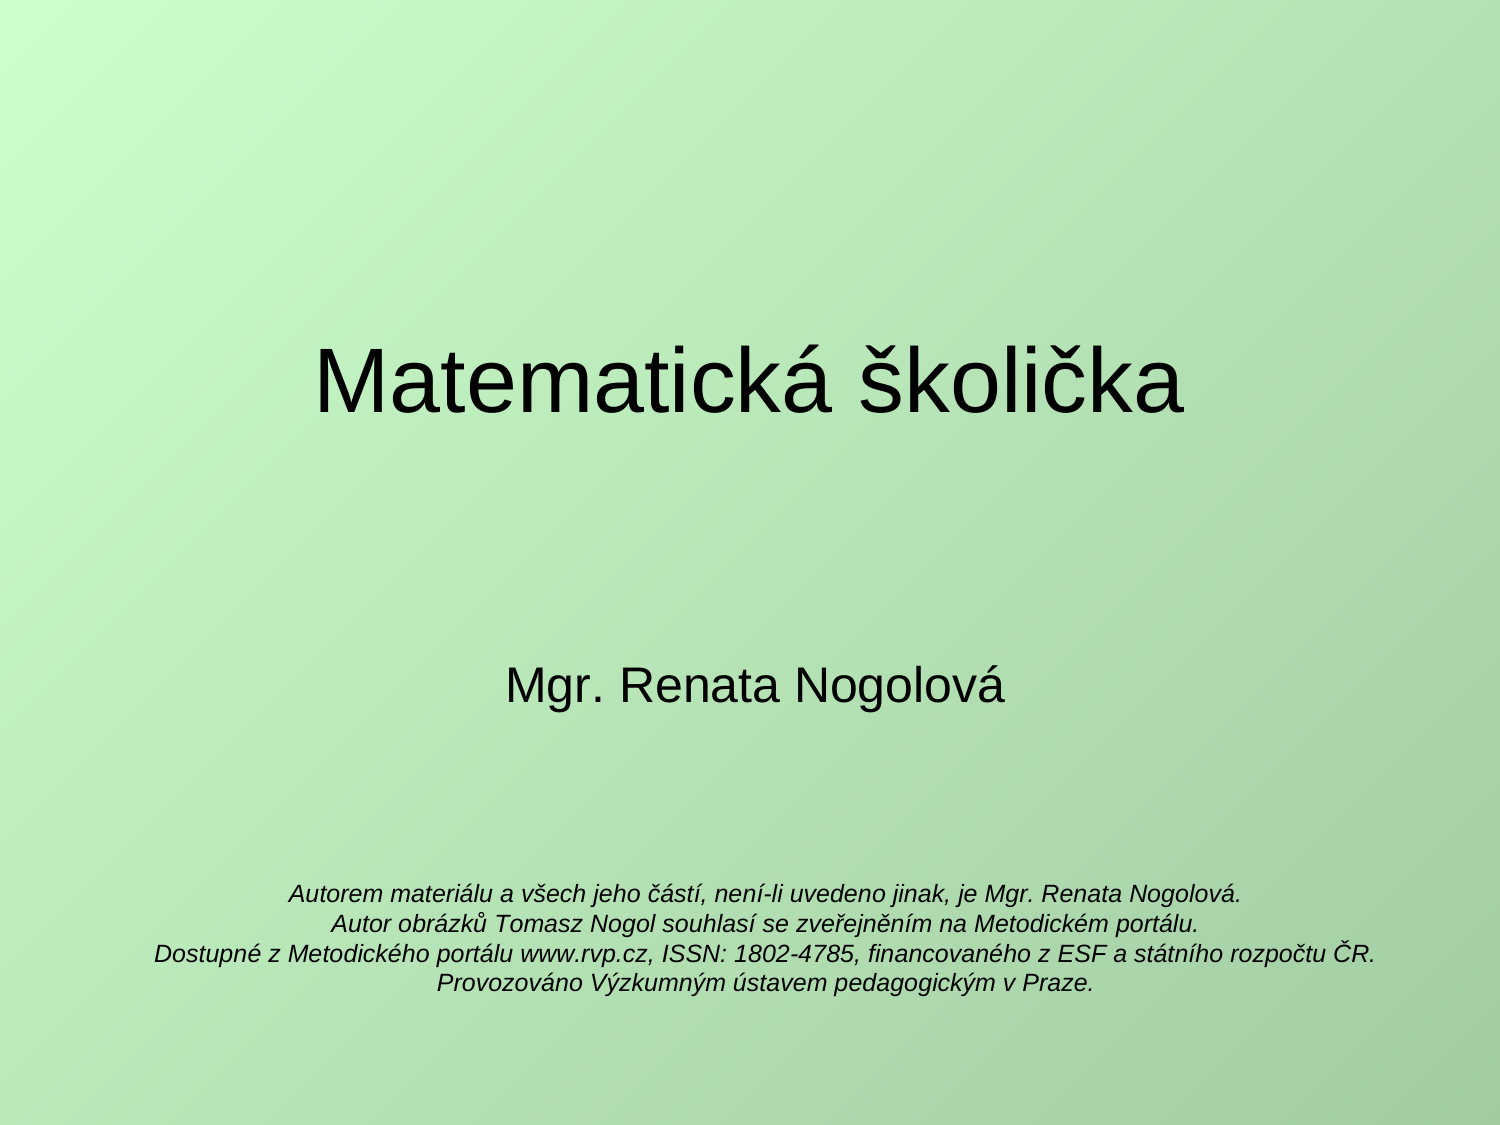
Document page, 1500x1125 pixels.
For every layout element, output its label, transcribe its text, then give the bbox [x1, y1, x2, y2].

subtitle Mgr. Renata Nogolová [230, 645, 1281, 764]
title Matematická školička [112, 255, 1388, 497]
text_box Autorem materiálu a všech jeho částí, není-li uvedeno jinak, je Mgr. Renata Nogolová. Autor obrázků Tomasz Nogol souhlasí se zveřejněním na Metodickém portálu. Dostupné z Metodického portálu www.rvp.cz, ISSN: 1802-4785, financovaného z ESF a státního rozpočtu ČR. Provozováno Výzkumným ústavem pedagogickým v Praze. [112, 869, 1421, 1005]
